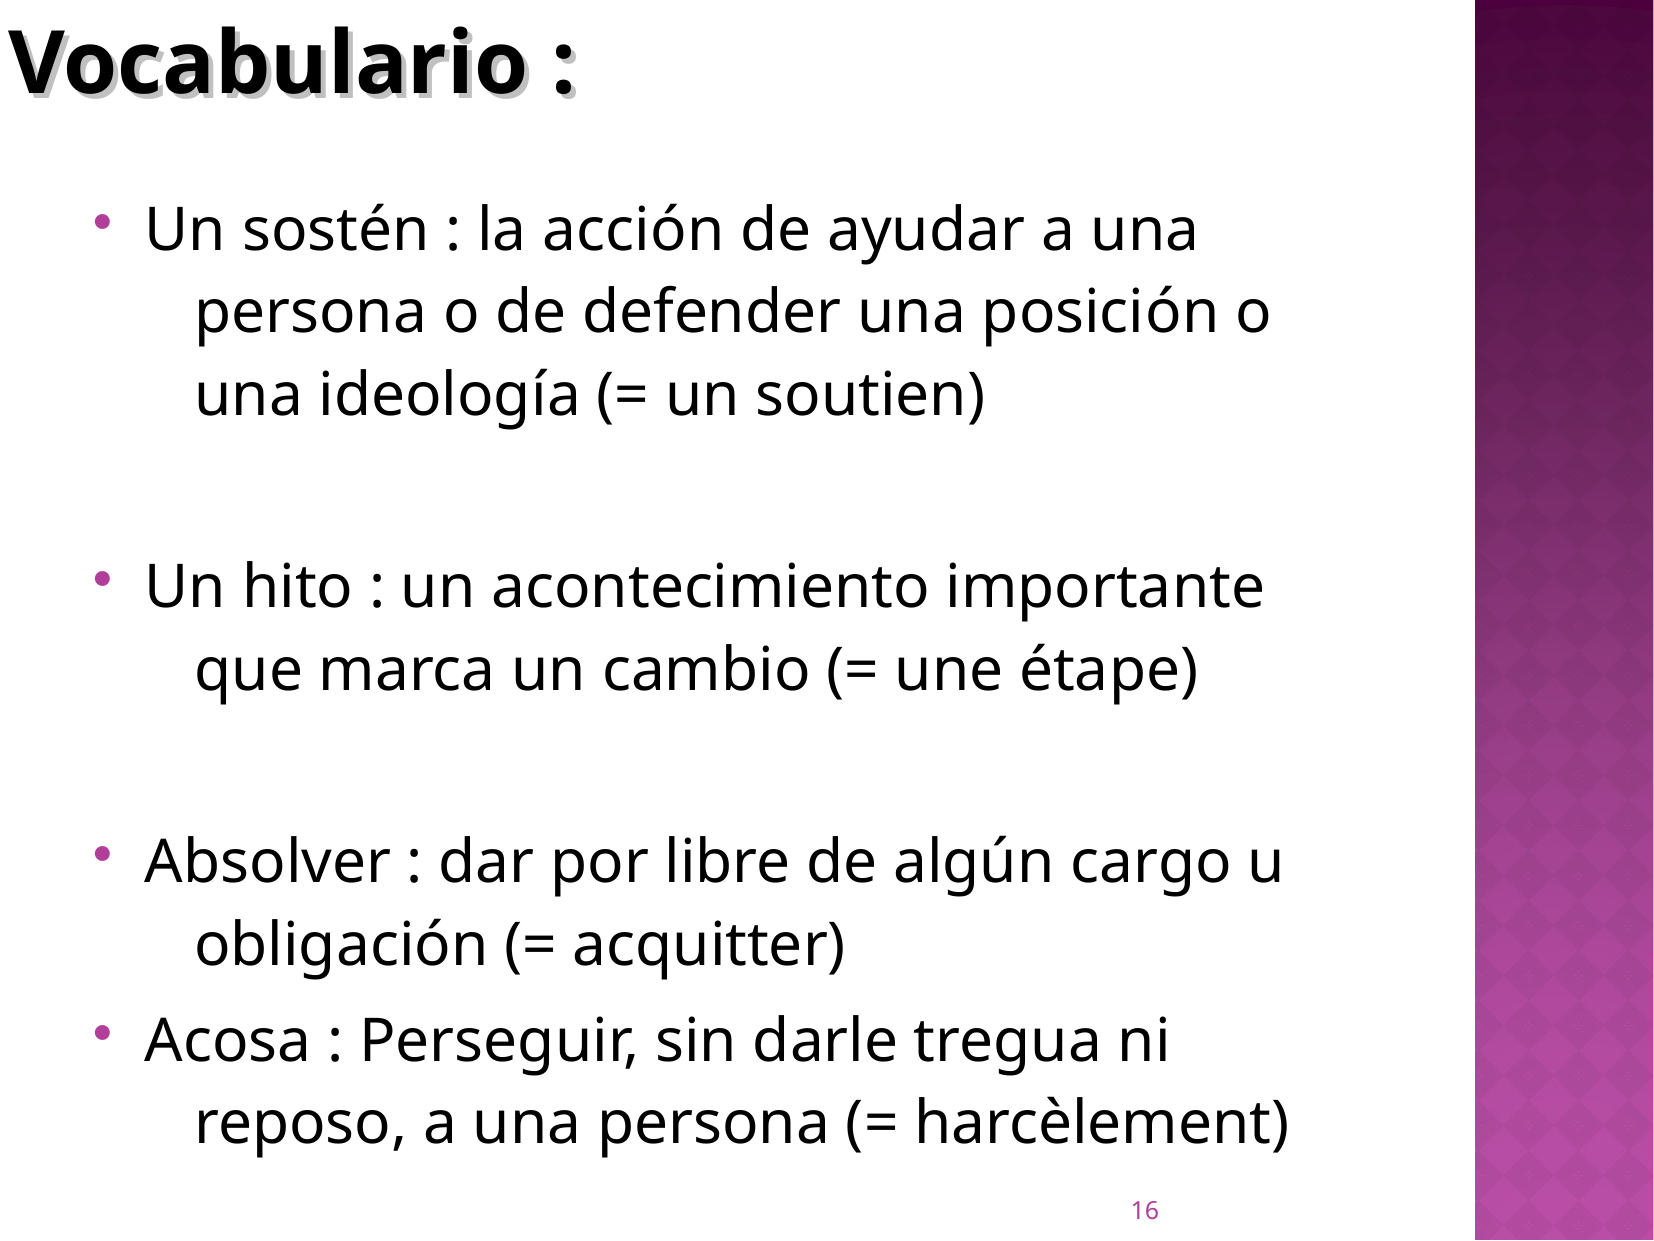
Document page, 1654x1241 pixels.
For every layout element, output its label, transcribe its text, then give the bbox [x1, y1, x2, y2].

text_box <numéro> [1130, 1185, 1237, 1227]
list Un sostén : la acción de ayudar a una persona o de defender una posición o una ideología (= un soutien) Un hito : un acontecimiento importante que marca un cambio (= une étape) Absolver : dar por libre de algún cargo u obligación (= acquitter) Acosa : Perseguir, sin darle tregua ni reposo, a una persona (= harcèlement) [78, 177, 1388, 1152]
picture [1474, 0, 1654, 1241]
title Vocabulario : [0, 0, 1310, 119]
